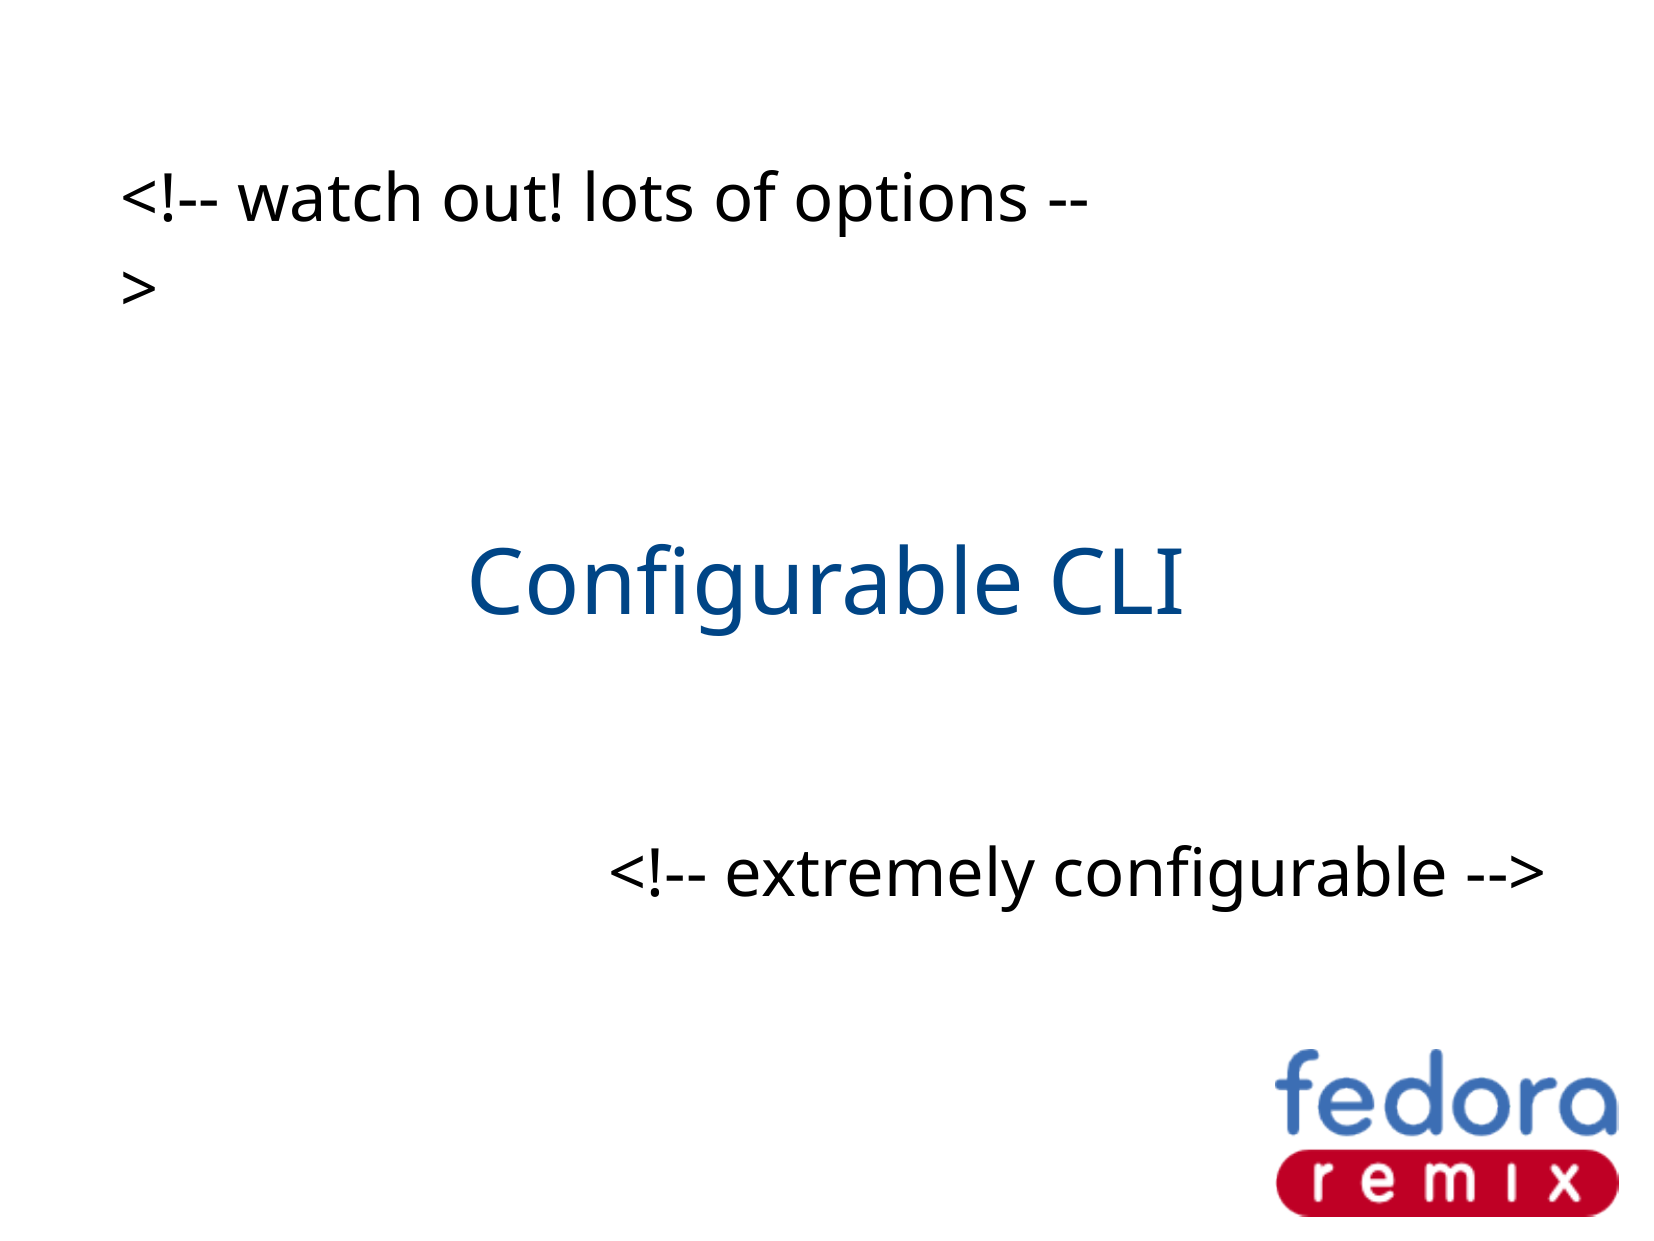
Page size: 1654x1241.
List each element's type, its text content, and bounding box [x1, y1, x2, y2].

title Configurable CLI [82, 56, 1571, 1102]
list <!-- watch out! lots of options --> [49, 150, 1126, 226]
list <!-- extremely configurable --> [537, 825, 1613, 900]
picture [1275, 1049, 1619, 1217]
